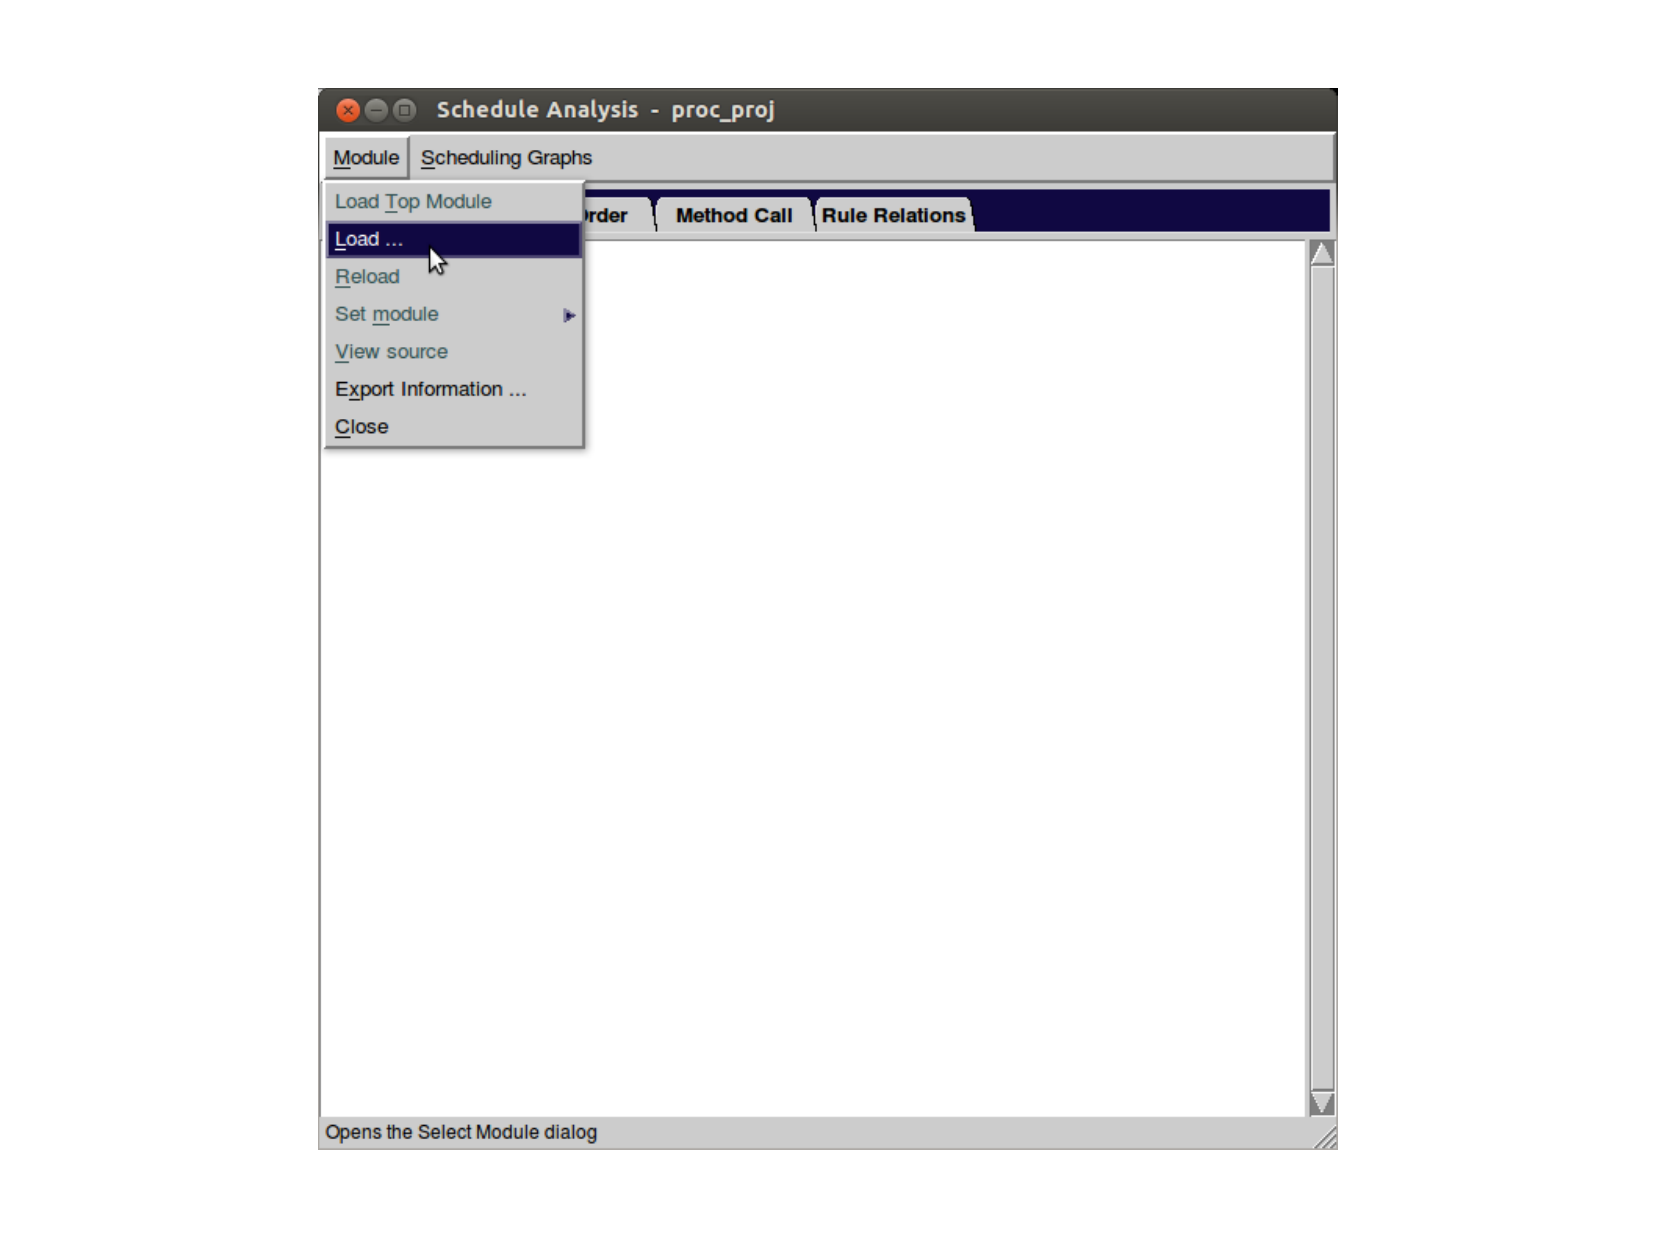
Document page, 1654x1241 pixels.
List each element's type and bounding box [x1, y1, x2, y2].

picture [318, 88, 1338, 1150]
